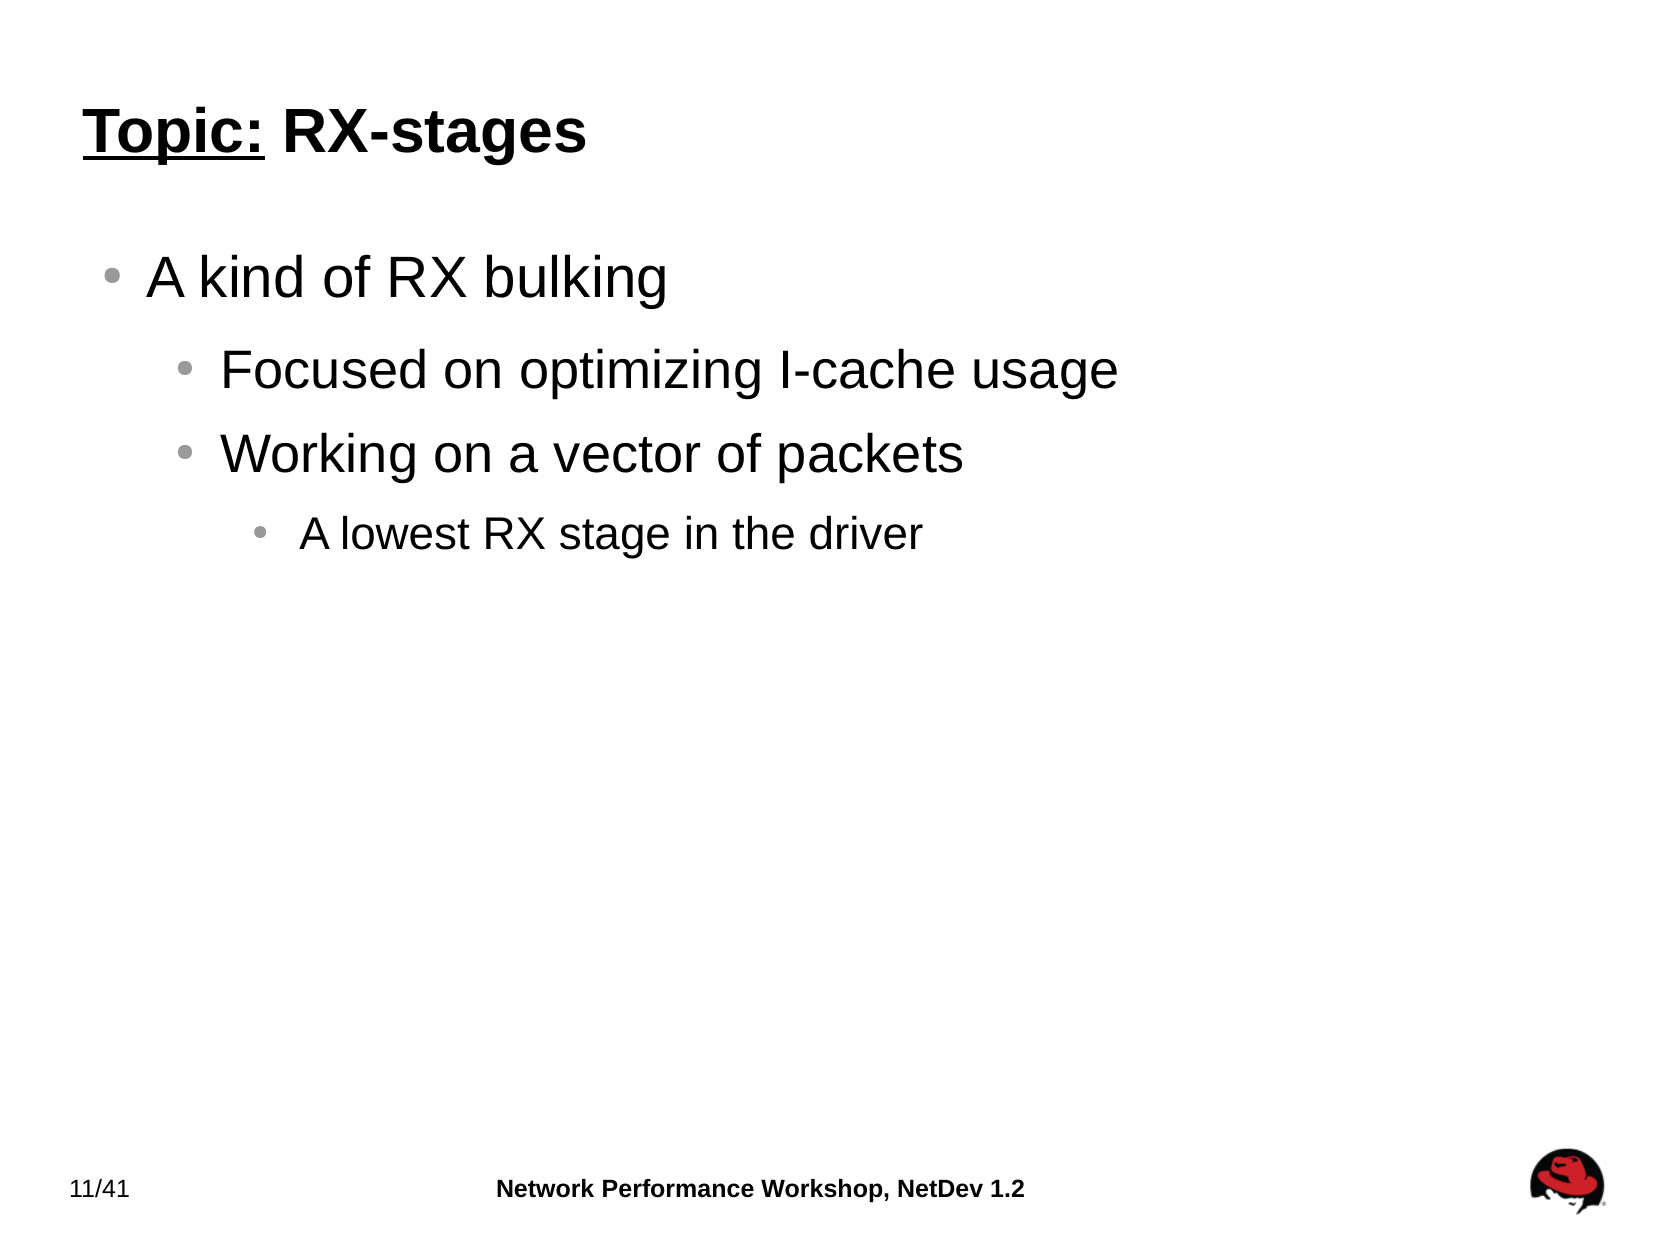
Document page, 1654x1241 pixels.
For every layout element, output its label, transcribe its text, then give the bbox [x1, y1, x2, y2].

list A kind of RX bulking Focused on optimizing I-cache usage Working on a vector of packets A lowest RX stage in the driver [86, 244, 1575, 1039]
title Topic: RX-stages [82, 37, 1571, 226]
picture [1529, 1146, 1612, 1224]
